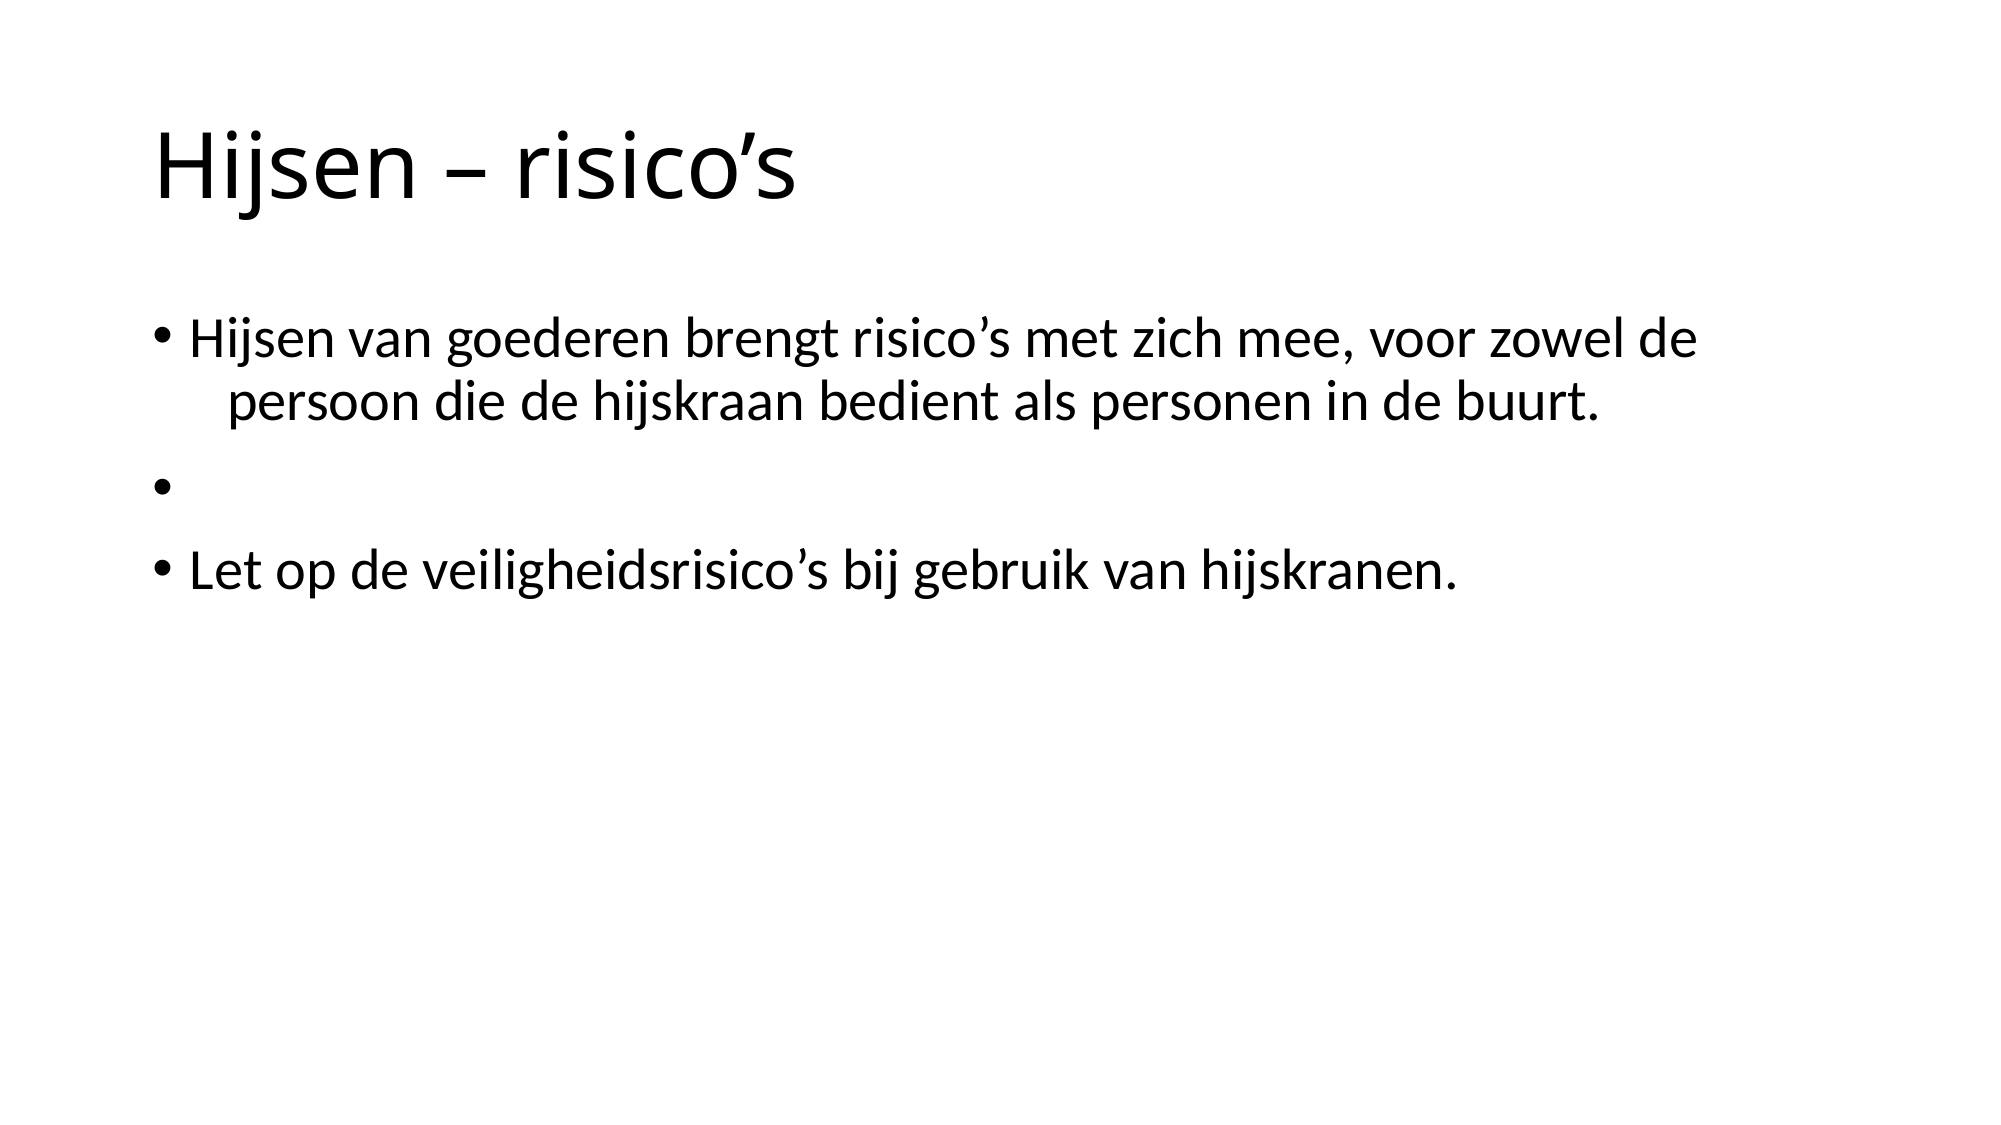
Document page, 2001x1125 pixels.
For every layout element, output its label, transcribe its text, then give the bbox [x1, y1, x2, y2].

list Hijsen van goederen brengt risico’s met zich mee, voor zowel de persoon die de hijskraan bedient als personen in de buurt. Let op de veiligheidsrisico’s bij gebruik van hijskranen. [137, 299, 1863, 1014]
title Hijsen – risico’s [137, 59, 1863, 278]
